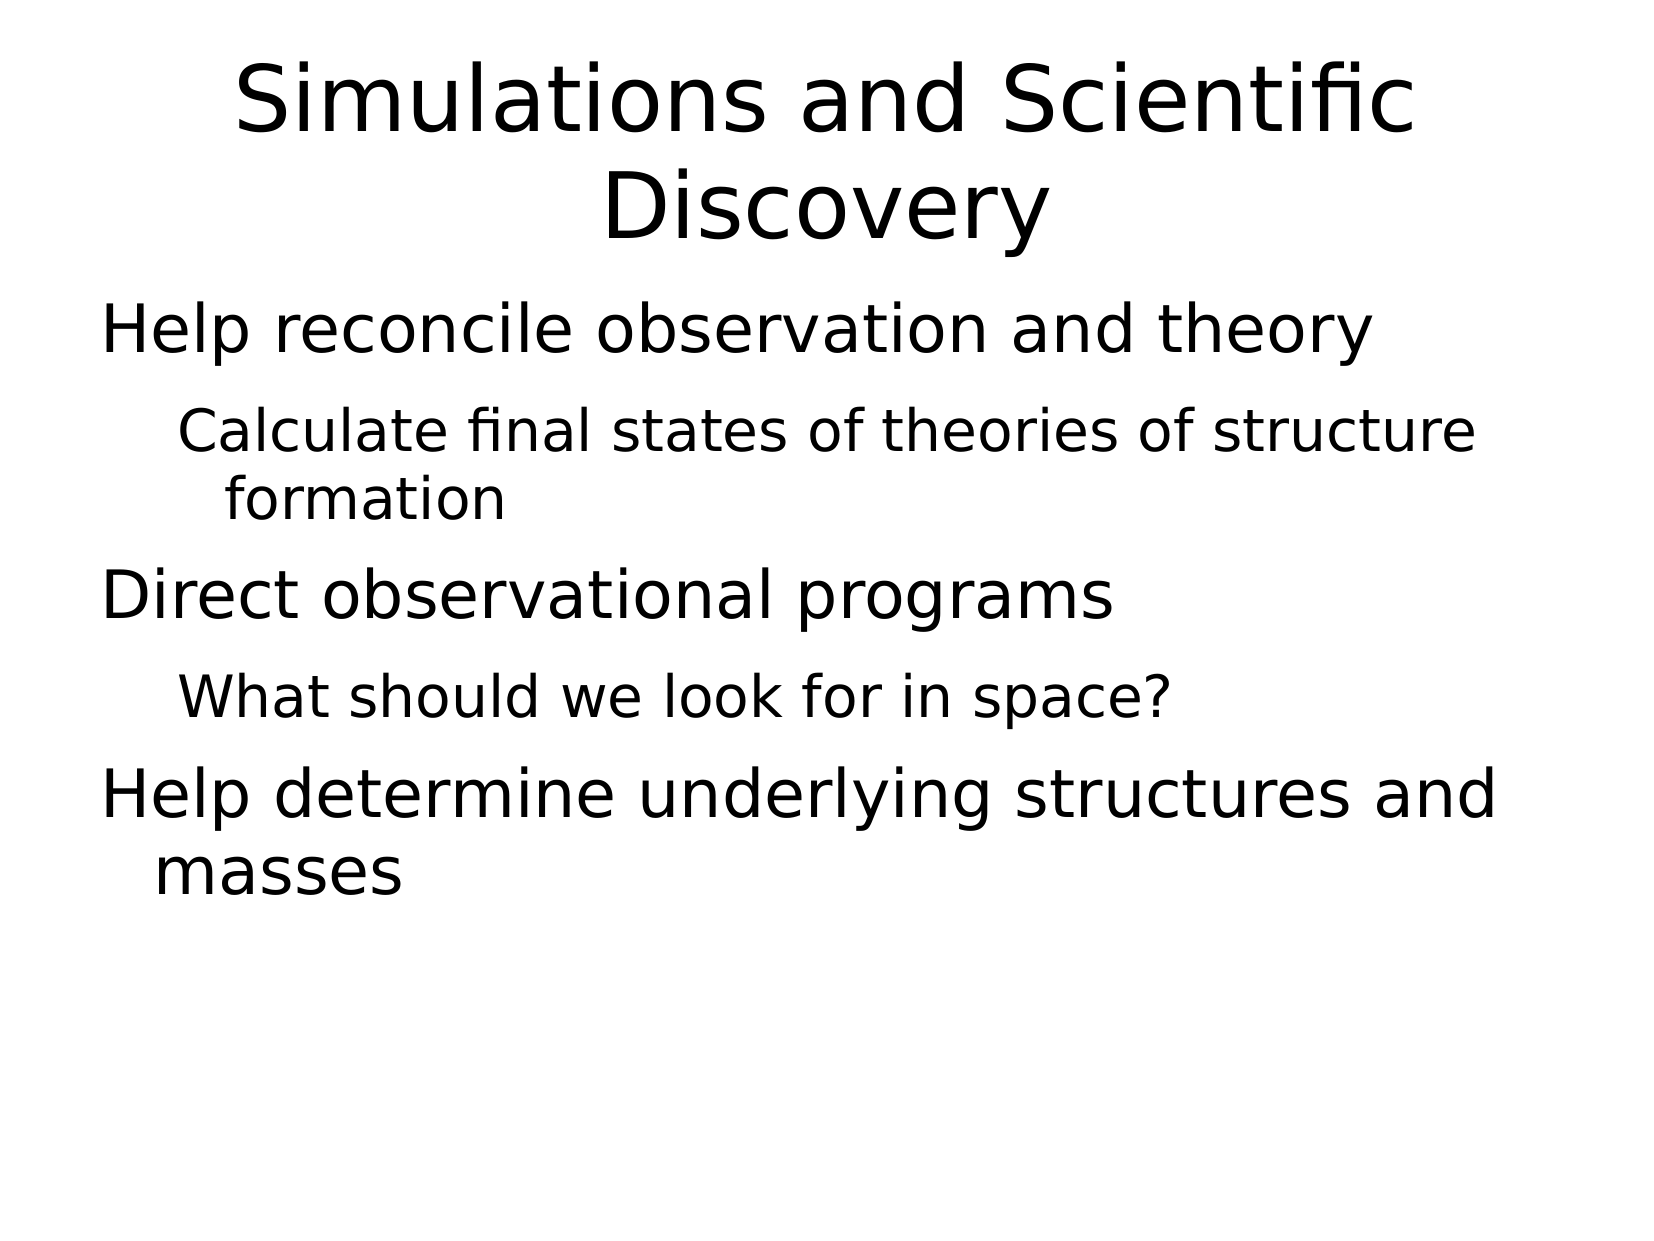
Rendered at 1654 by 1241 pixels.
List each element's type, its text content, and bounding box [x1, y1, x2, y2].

title Simulations and Scientific Discovery [82, 45, 1571, 261]
list Help reconcile observation and theory Calculate final states of theories of structure formation Direct observational programs What should we look for in space? Help determine underlying structures and masses [82, 290, 1571, 1094]
